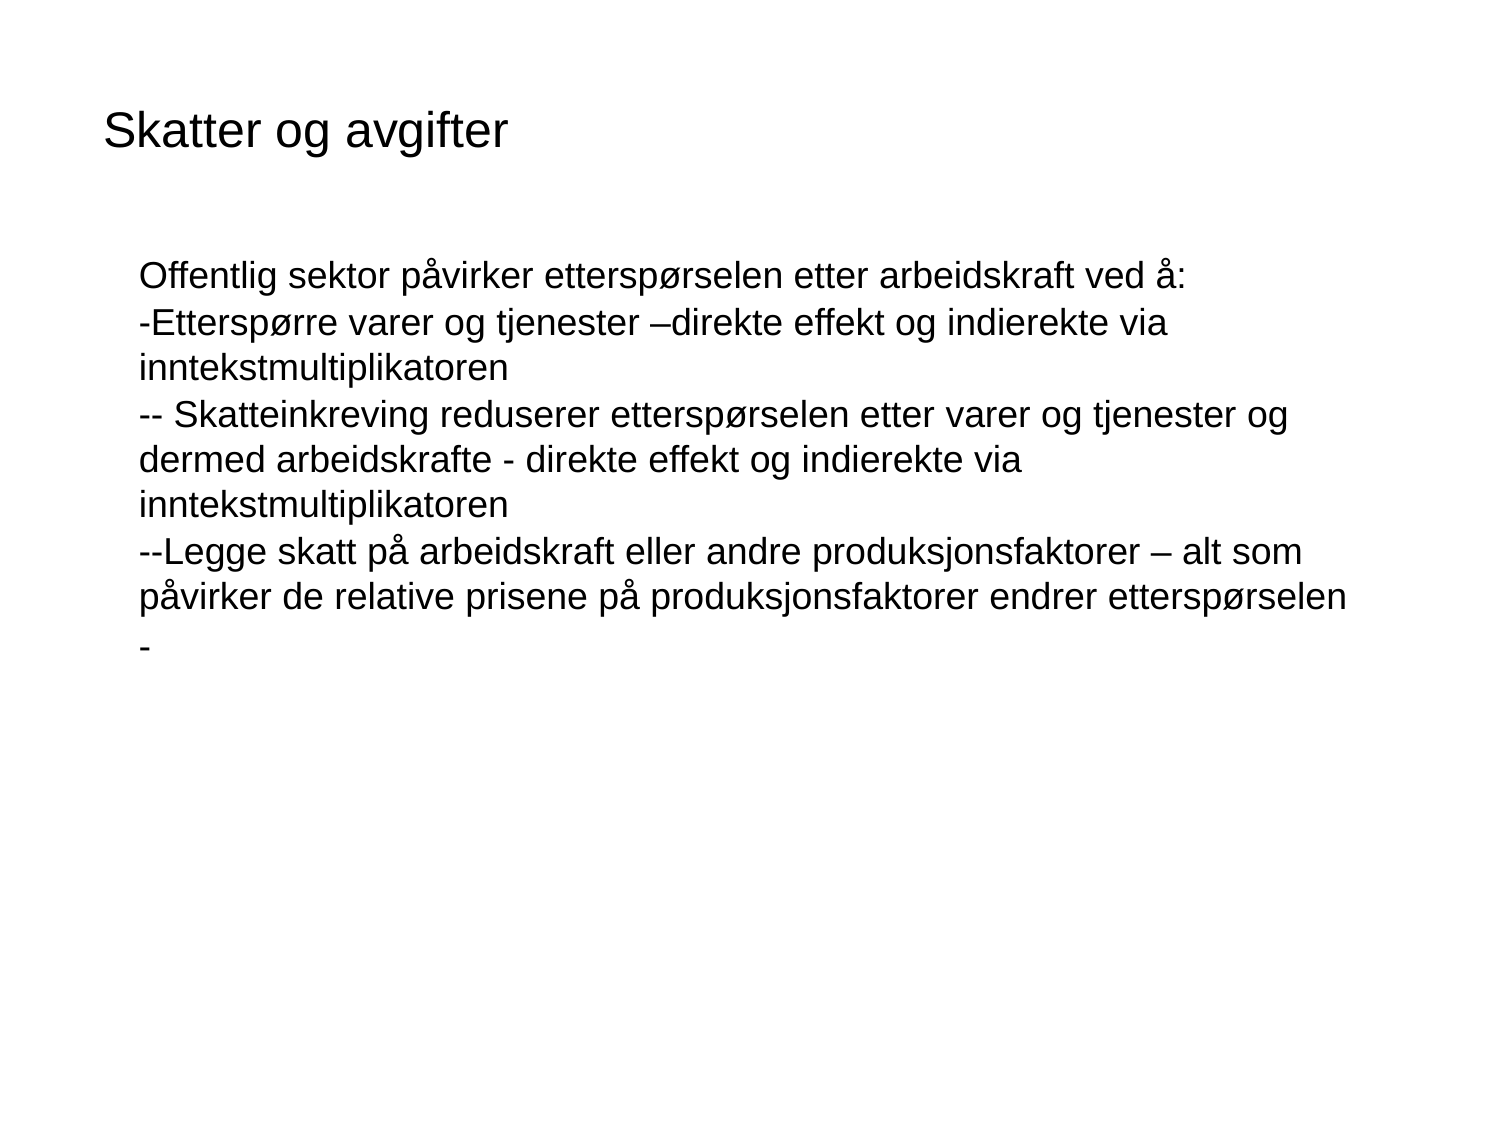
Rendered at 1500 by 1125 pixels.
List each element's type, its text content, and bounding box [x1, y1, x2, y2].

text_box Skatter og avgifter [88, 90, 1377, 166]
text_box Offentlig sektor påvirker etterspørselen etter arbeidskraft ved å: Etterspørre varer og tjenester –direkte effekt og indierekte via inntekstmultiplikatoren - Skatteinkreving reduserer etterspørselen etter varer og tjenester og dermed arbeidskrafte - direkte effekt og indierekte via inntekstmultiplikatoren -Legge skatt på arbeidskraft eller andre produksjonsfaktorer – alt som påvirker de relative prisene på produksjonsfaktorer endrer etterspørselen [123, 243, 1400, 755]
